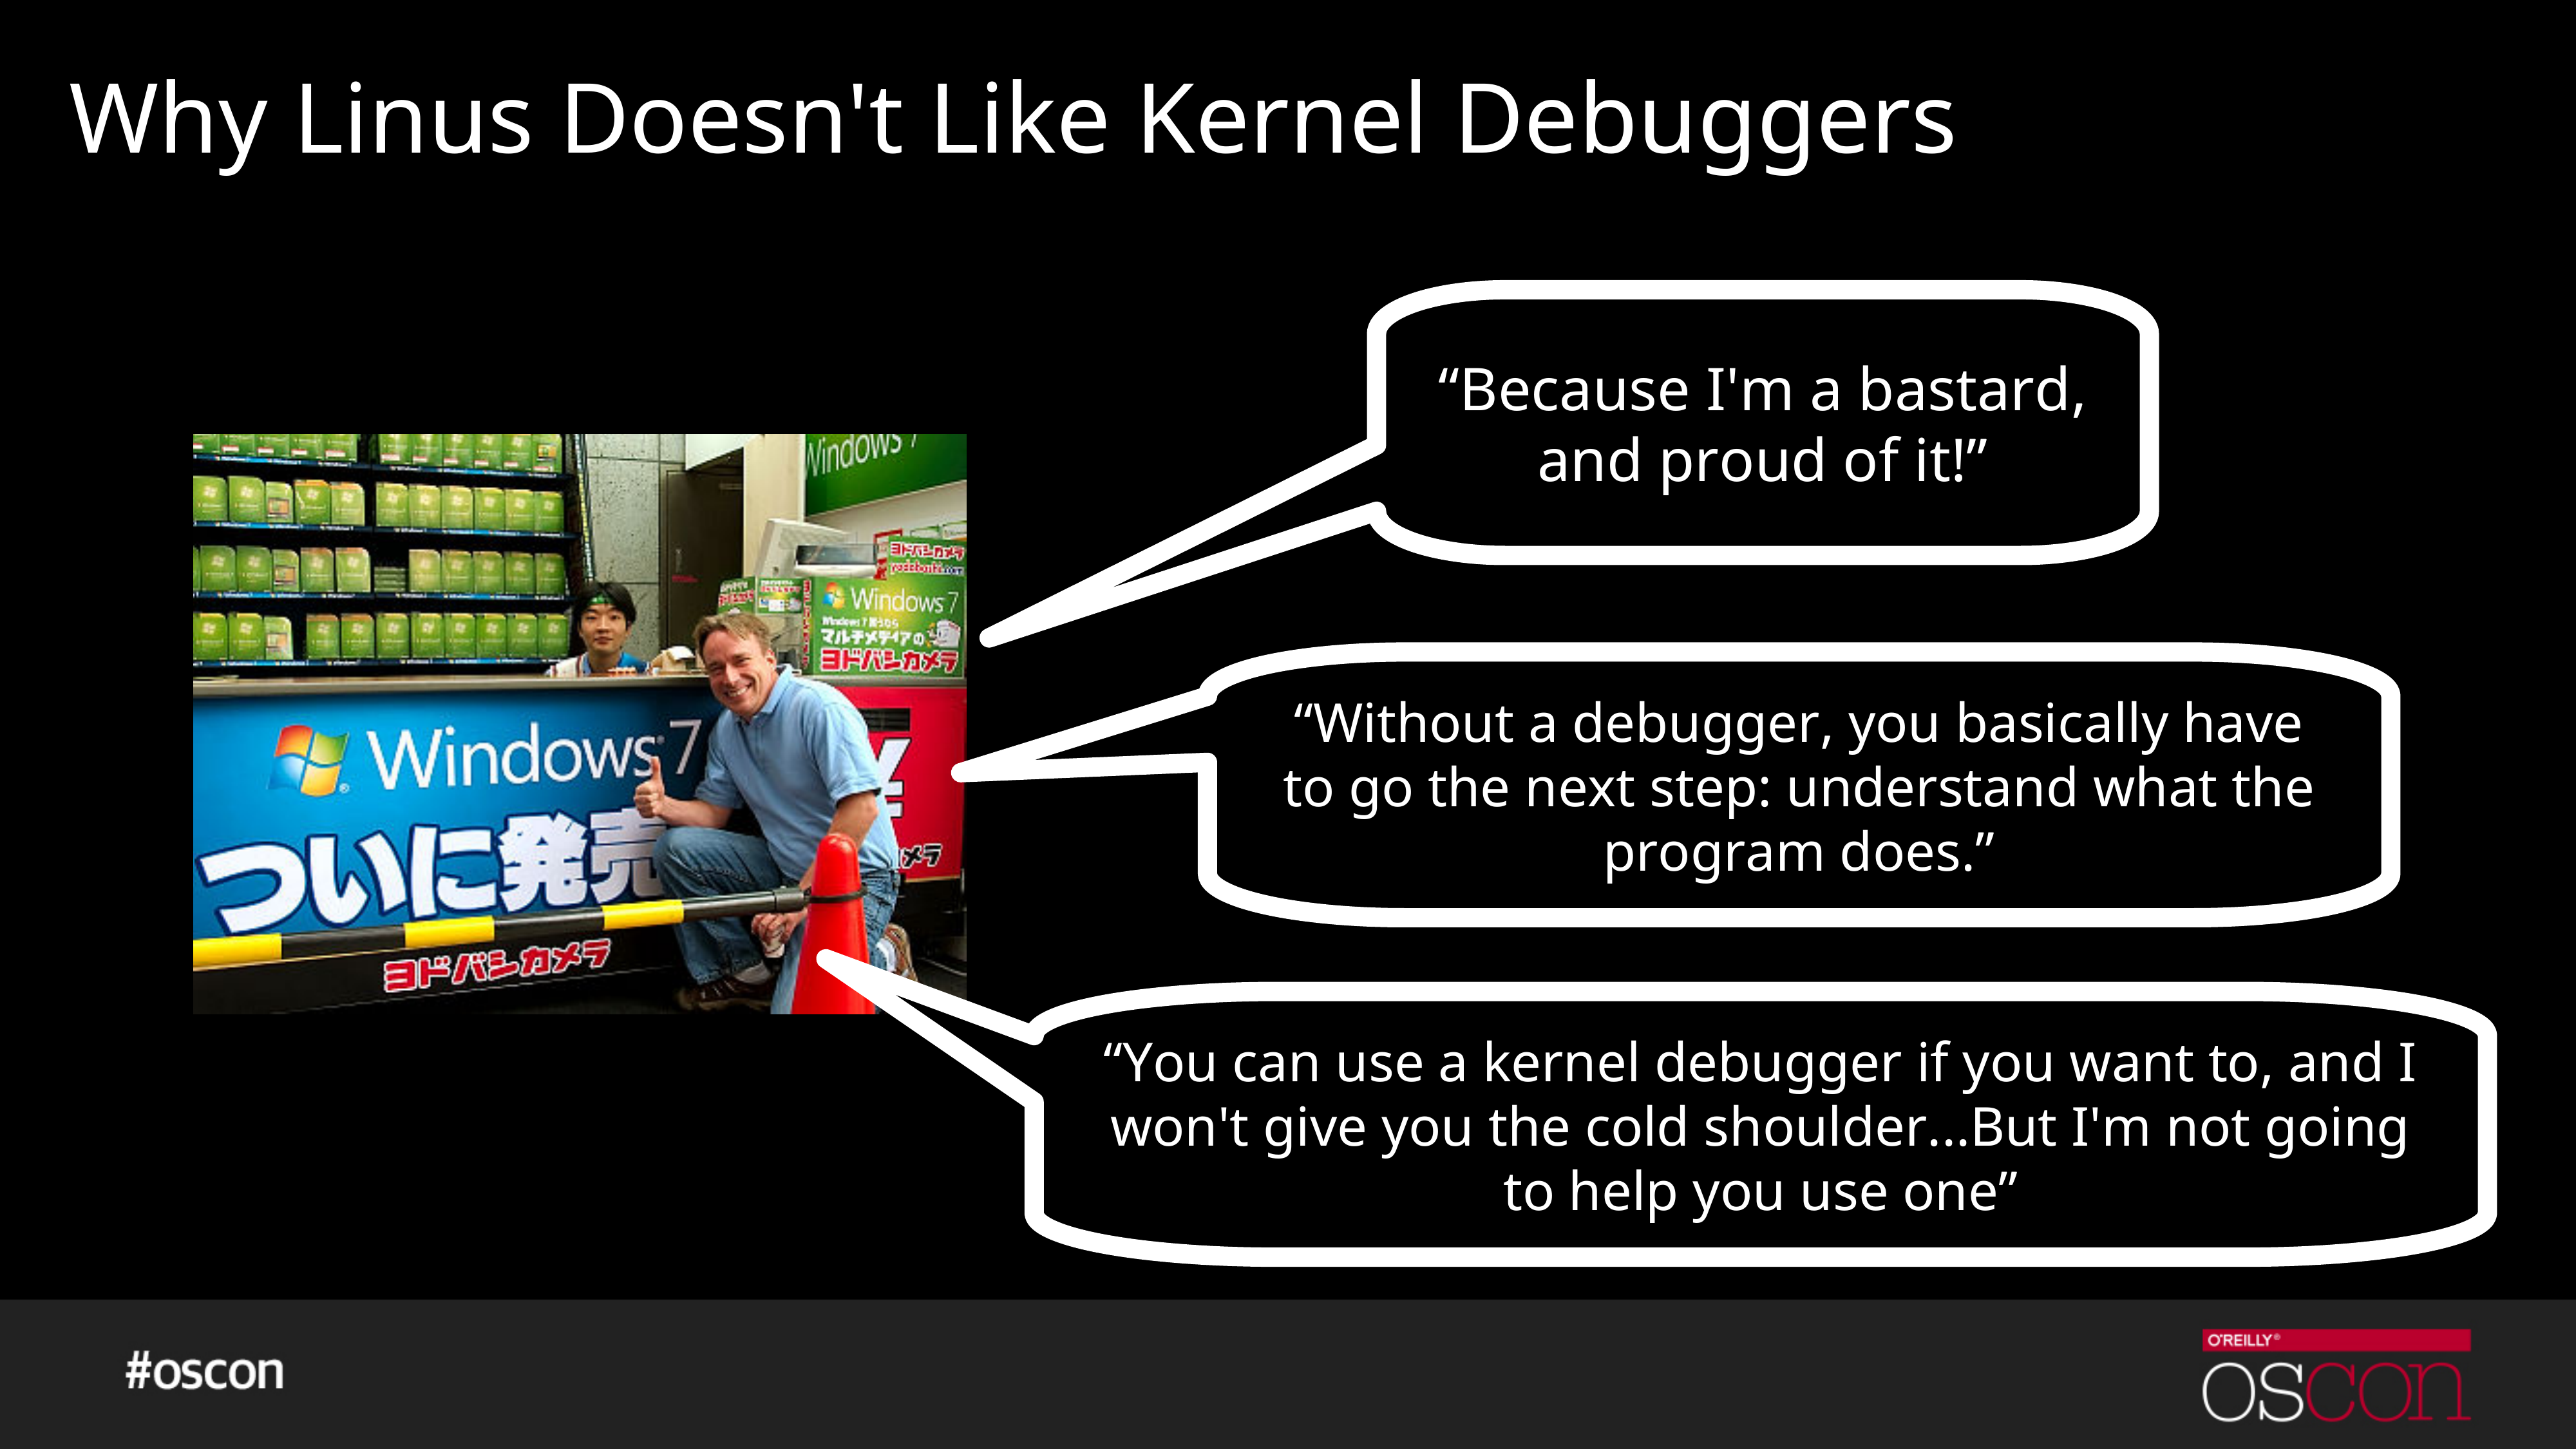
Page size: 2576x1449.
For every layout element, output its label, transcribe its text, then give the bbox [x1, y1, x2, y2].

text_box “Because I'm a bastard, and proud of it!” [989, 289, 2150, 638]
picture [0, 0, 2576, 1449]
text_box “You can use a kernel debugger if you want to, and I won't give you the cold shoulder...But I'm not going to help you use one” [826, 958, 2488, 1258]
title Why Linus Doesn't Like Kernel Debuggers [65, 10, 2510, 218]
text_box “Without a debugger, you basically have to go the next step: understand what the program does.” [960, 652, 2391, 918]
